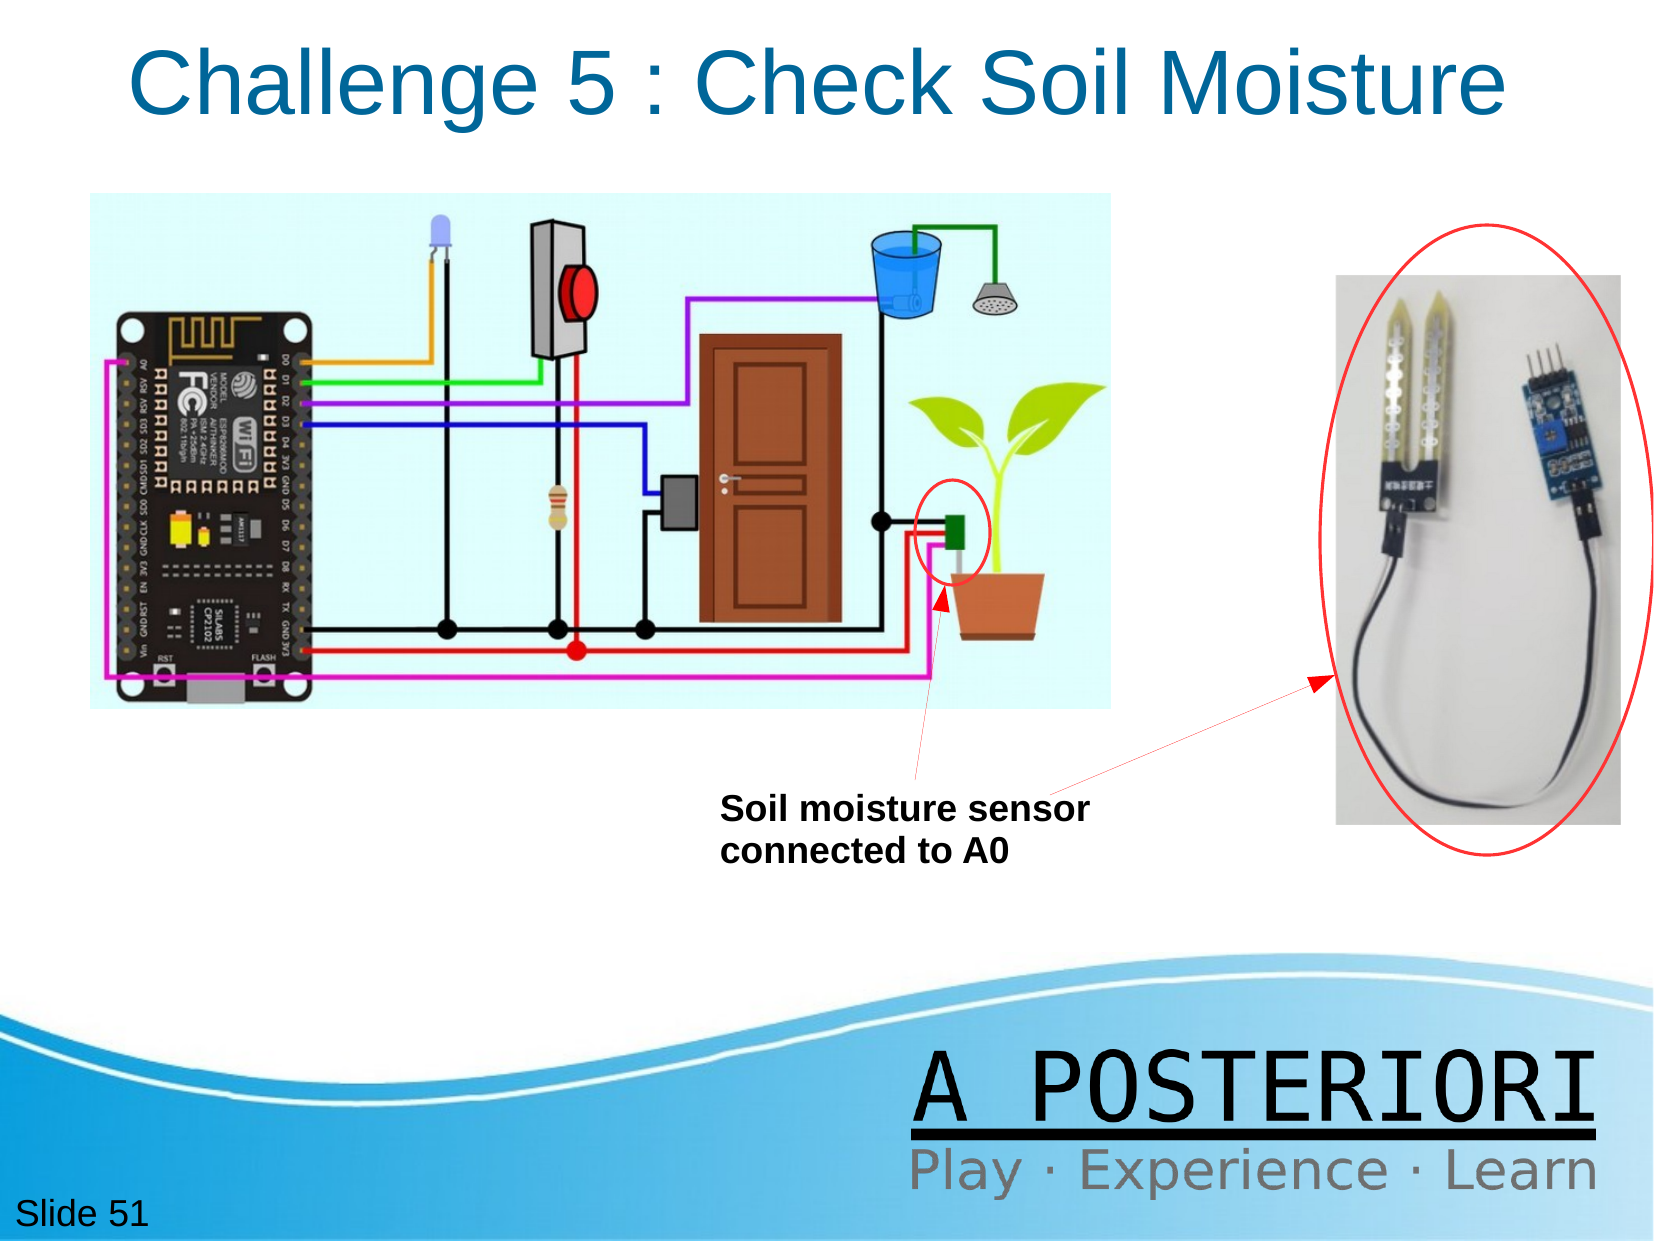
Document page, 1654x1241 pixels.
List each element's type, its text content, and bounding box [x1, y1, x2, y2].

text_box Soil moisture sensor connected to A0 [705, 780, 1186, 920]
title Challenge 5 : Check Soil Moisture [75, 30, 1564, 135]
picture [1579, 274, 1621, 346]
picture [917, 482, 988, 583]
picture [1561, 734, 1621, 826]
picture [1335, 274, 1394, 399]
picture [0, 952, 1654, 1241]
picture [90, 193, 1111, 709]
picture [1335, 681, 1413, 826]
picture [1335, 274, 1621, 826]
